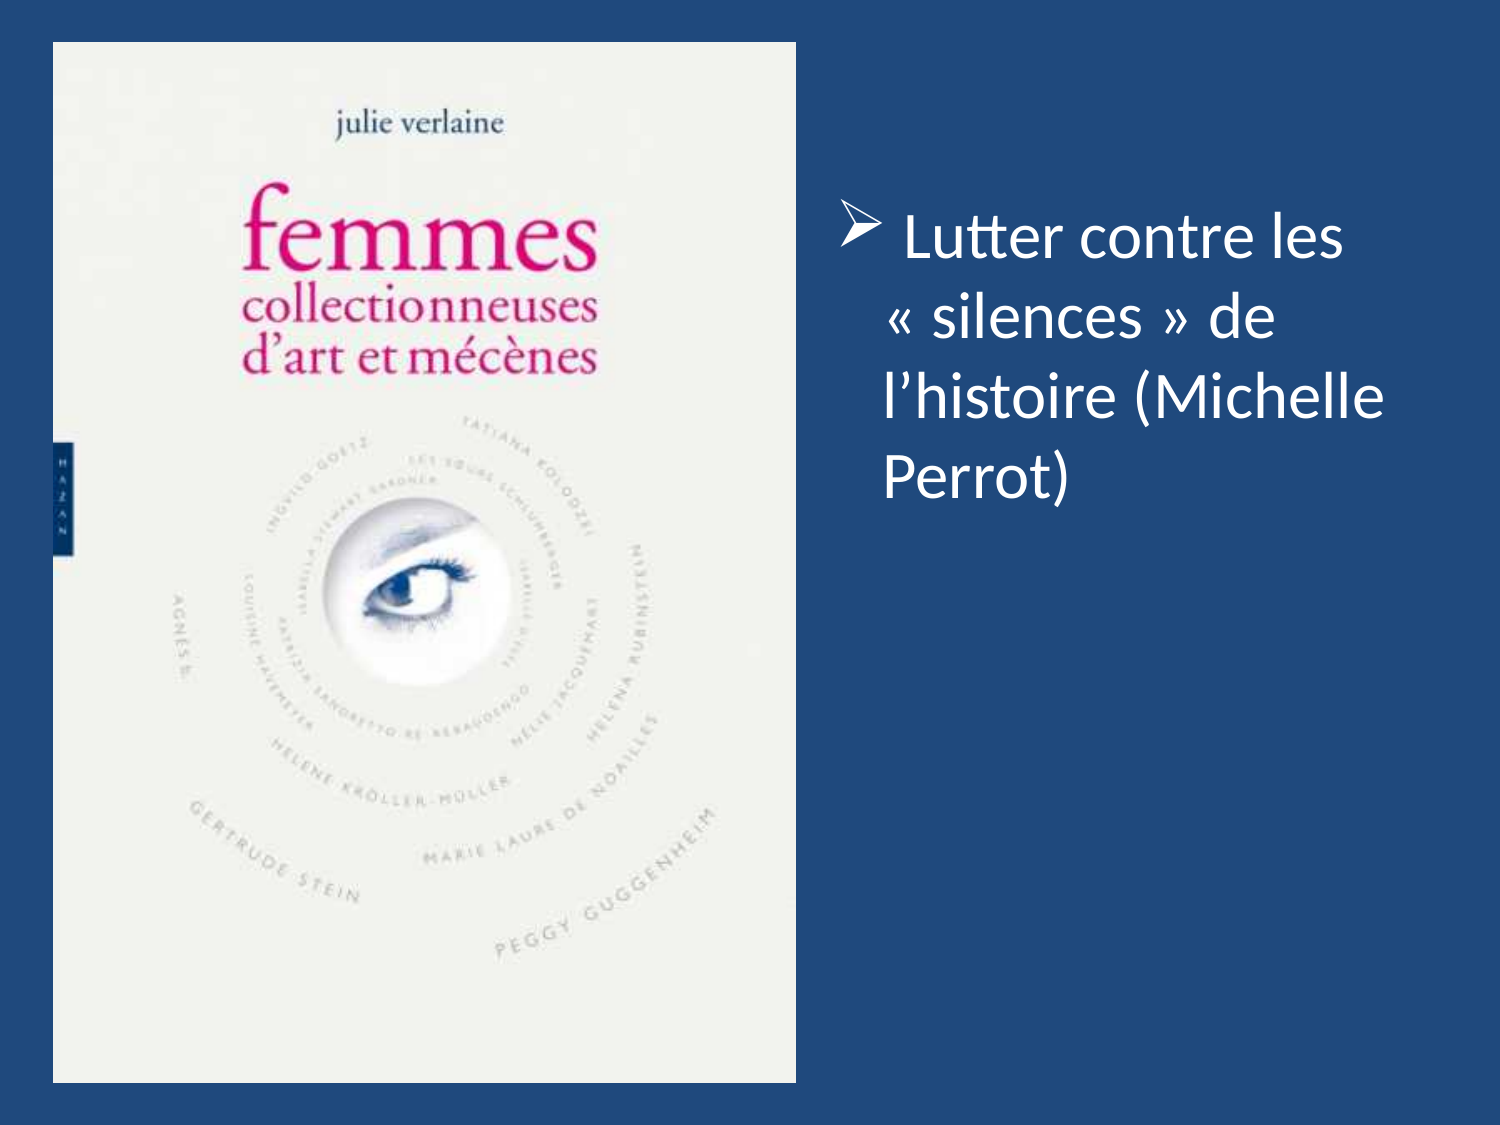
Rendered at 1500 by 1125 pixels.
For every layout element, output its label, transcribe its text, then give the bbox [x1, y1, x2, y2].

text_box Lutter contre les « silences » de l’histoire (Michelle Perrot) [820, 184, 1483, 520]
picture [53, 42, 796, 1083]
